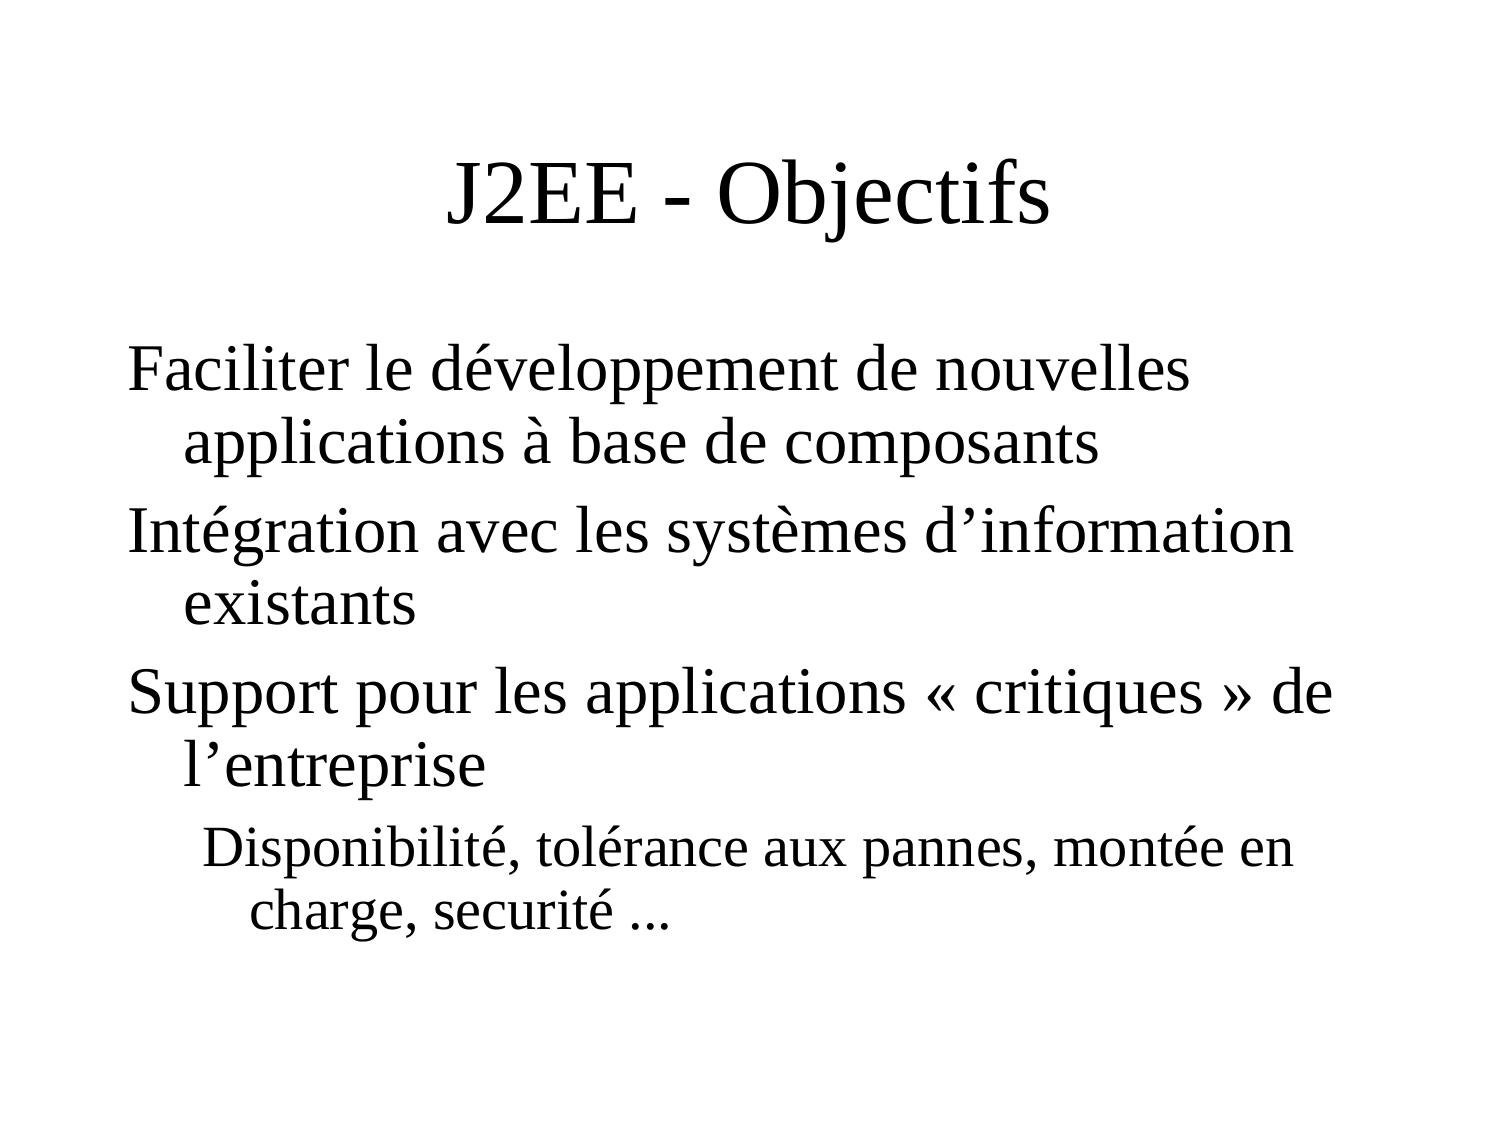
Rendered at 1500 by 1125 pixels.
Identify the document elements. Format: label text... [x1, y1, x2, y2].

title J2EE - Objectifs [112, 99, 1388, 288]
list Faciliter le développement de nouvelles applications à base de composants Intégration avec les systèmes d’information existants Support pour les applications « critiques » de l’entreprise Disponibilité, tolérance aux pannes, montée en charge, securité ... [112, 324, 1388, 1018]
